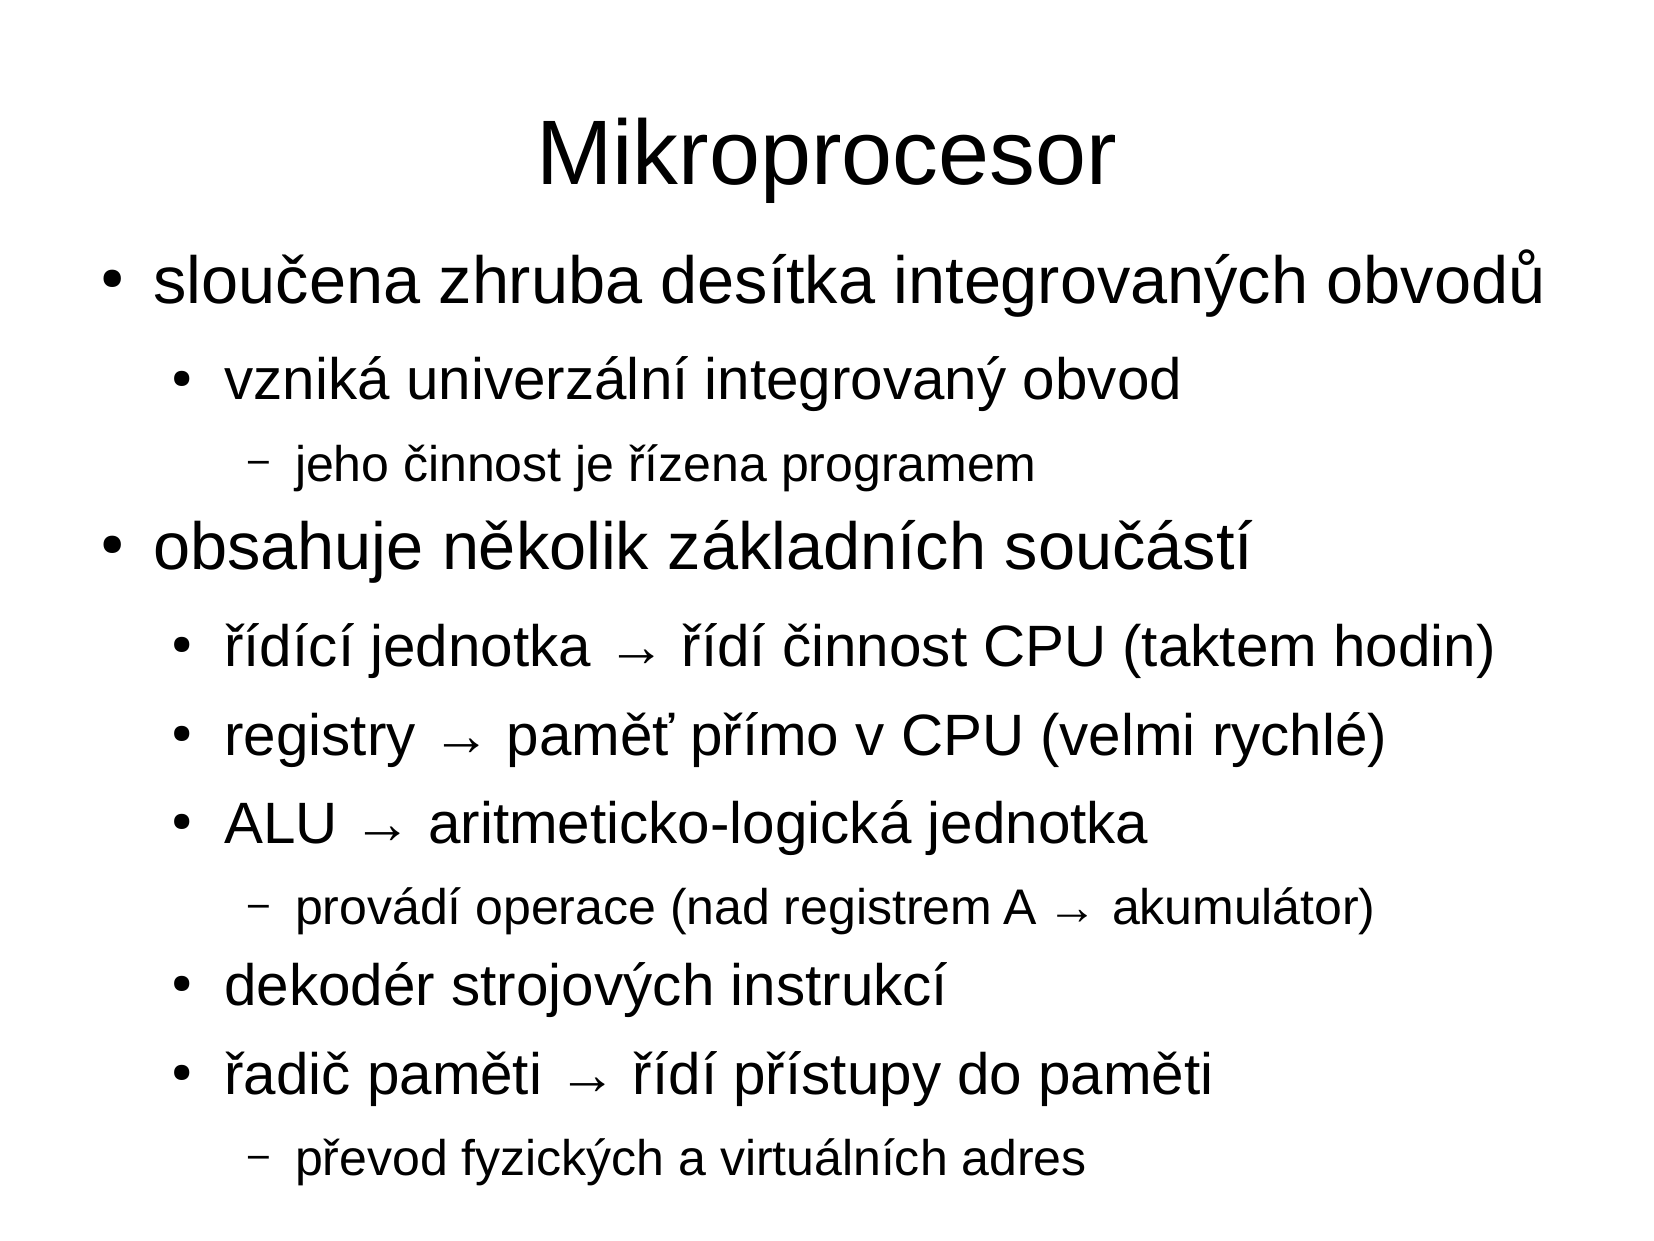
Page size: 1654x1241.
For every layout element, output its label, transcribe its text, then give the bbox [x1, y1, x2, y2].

list sloučena zhruba desítka integrovaných obvodů vzniká univerzální integrovaný obvod jeho činnost je řízena programem obsahuje několik základních součástí řídící jednotka → řídí činnost CPU (taktem hodin) registry → paměť přímo v CPU (velmi rychlé) ALU → aritmeticko-logická jednotka provádí operace (nad registrem A → akumulátor) dekodér strojových instrukcí řadič paměti → řídí přístupy do paměti převod fyzických a virtuálních adres [82, 242, 1571, 1187]
title Mikroprocesor [82, 56, 1571, 242]
